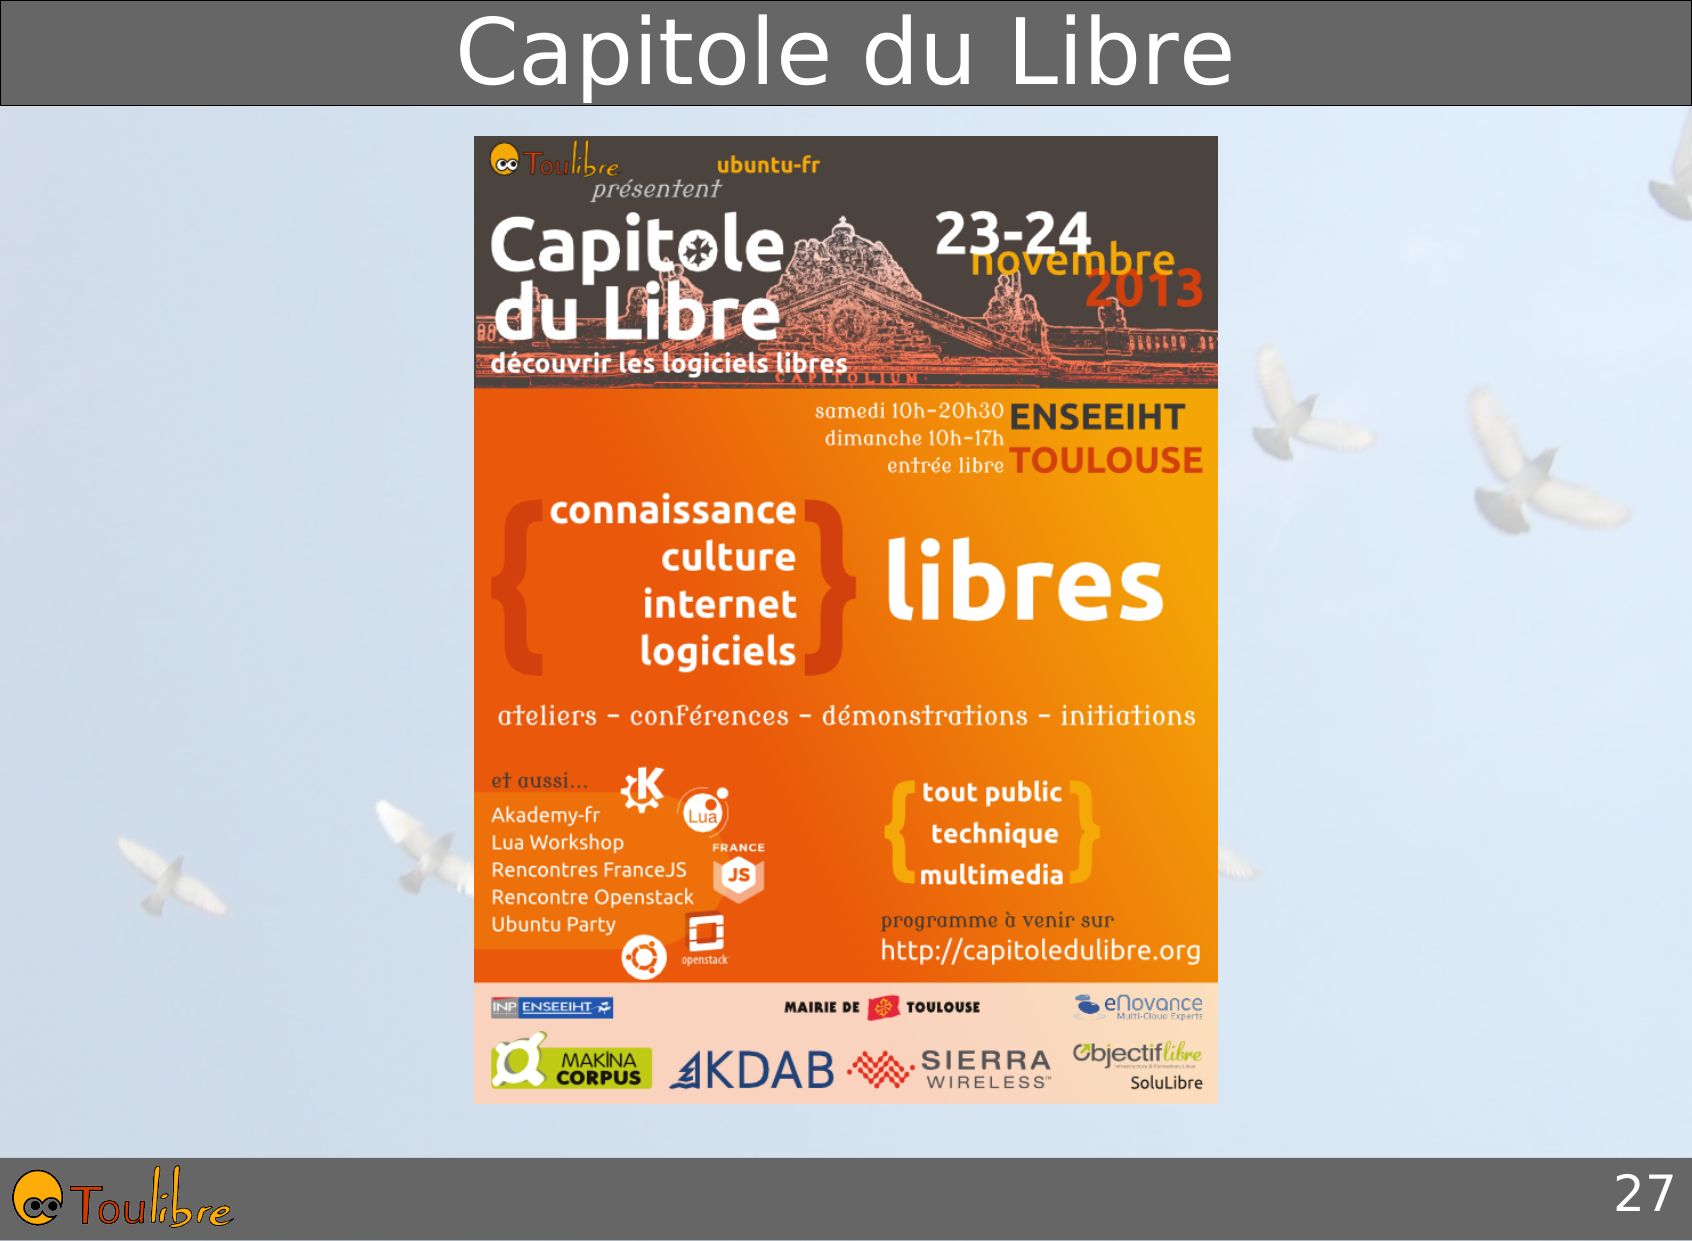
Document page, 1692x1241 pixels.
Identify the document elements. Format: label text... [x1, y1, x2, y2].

title Capitole du Libre [0, 0, 1692, 107]
picture [474, 136, 1218, 1105]
picture [12, 1165, 234, 1228]
